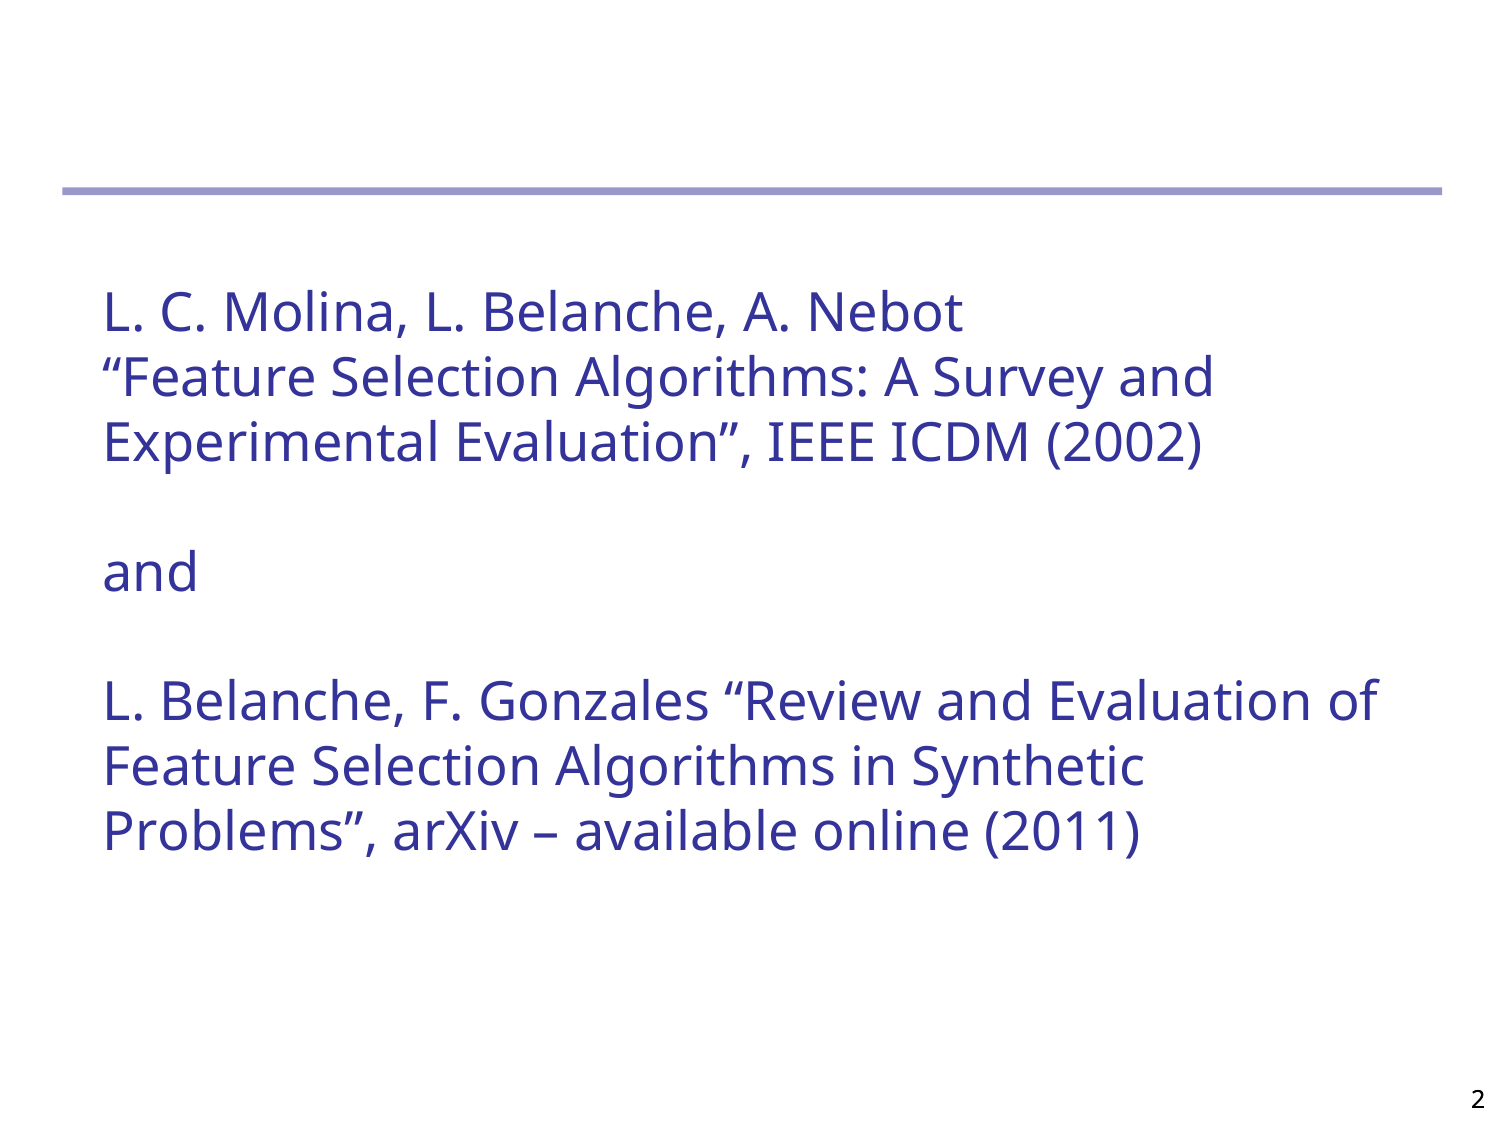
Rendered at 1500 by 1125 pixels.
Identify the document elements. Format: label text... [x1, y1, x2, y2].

title L. C. Molina, L. Belanche, A. Nebot “Feature Selection Algorithms: A Survey and Experimental Evaluation”, IEEE ICDM (2002) and L. Belanche, F. Gonzales “Review and Evaluation of Feature Selection Algorithms in Synthetic Problems”, arXiv – available online (2011) [87, 204, 1413, 935]
text_box <number> [1187, 1050, 1500, 1125]
